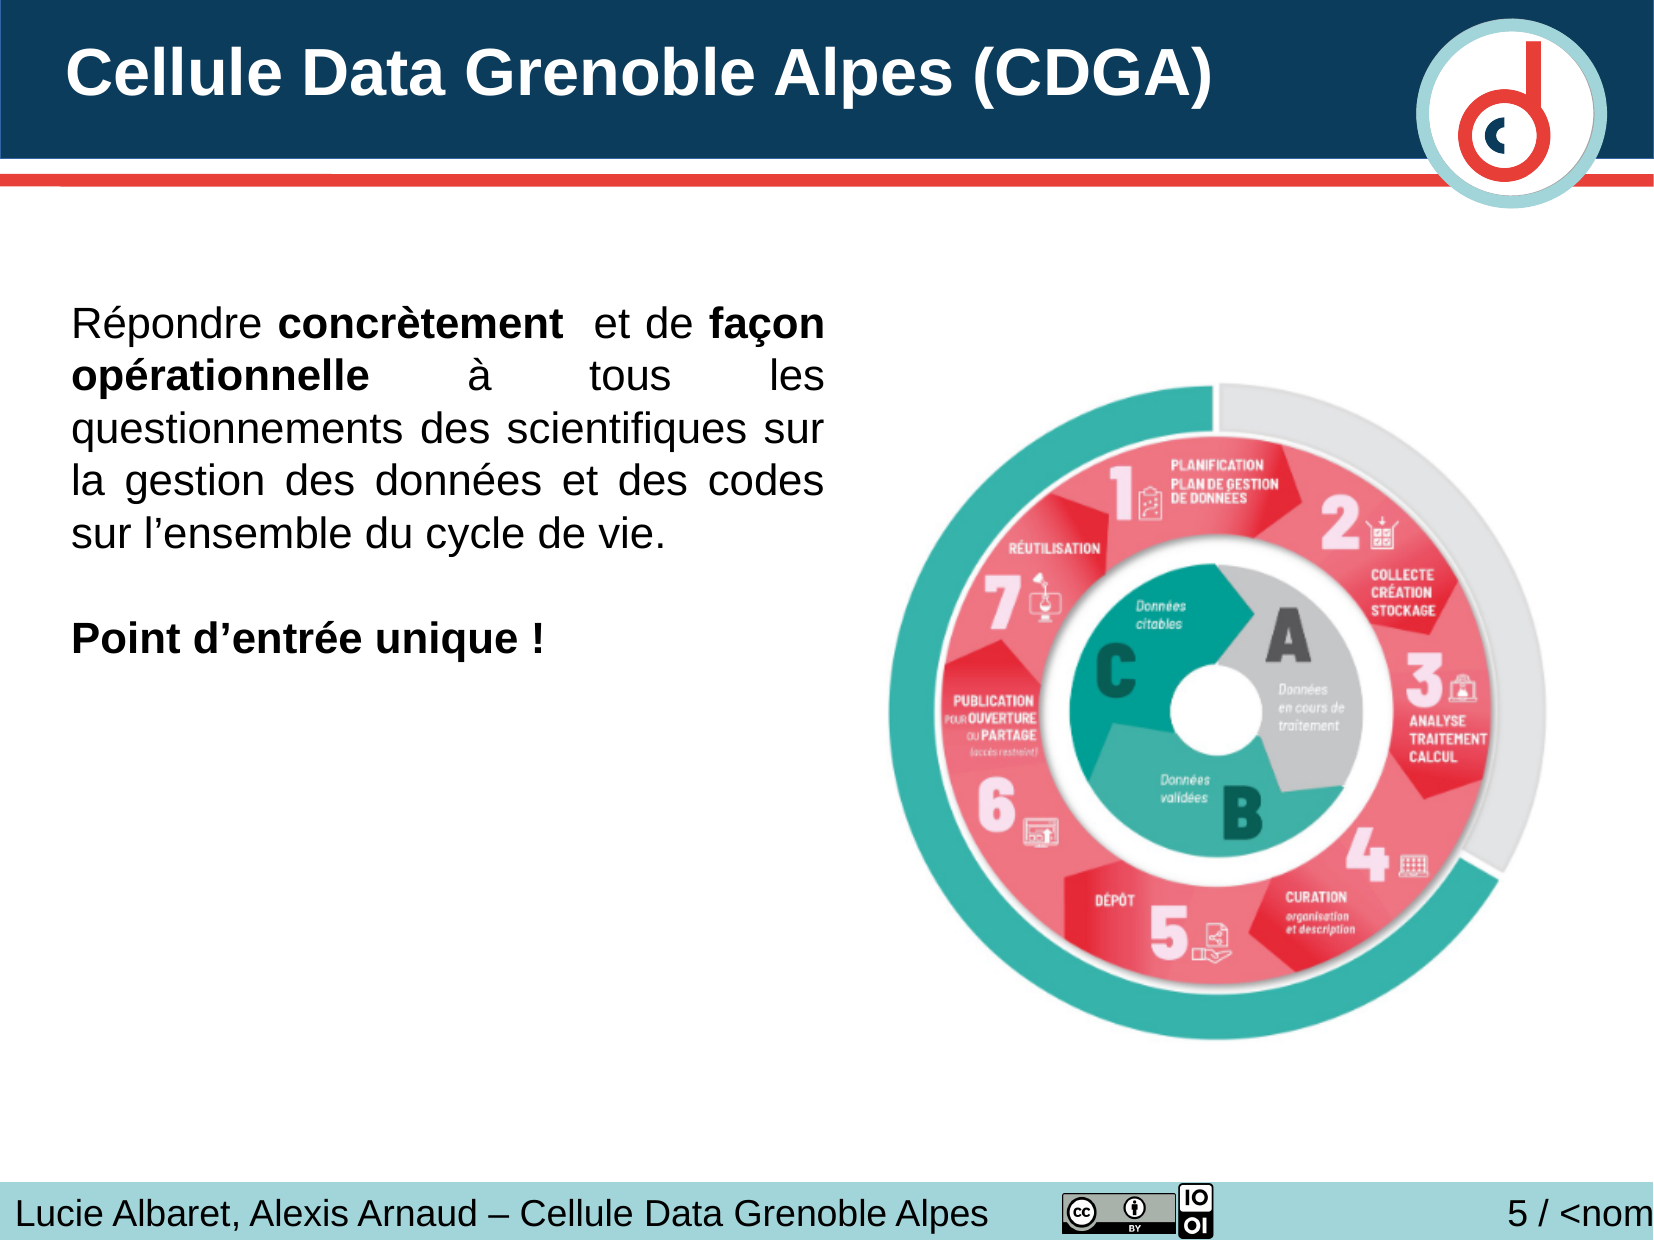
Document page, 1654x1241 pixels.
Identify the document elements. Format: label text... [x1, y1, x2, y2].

text_box Cellule Data Grenoble Alpes (CDGA) [65, 0, 1506, 147]
text_box Répondre concrètement et de façon opérationnelle à tous les questionnements des scientifiques sur la gestion des données et des codes sur l’ensemble du cycle de vie. Point d’entrée unique ! [56, 287, 842, 728]
picture [1062, 1181, 1217, 1241]
picture [879, 365, 1557, 1059]
